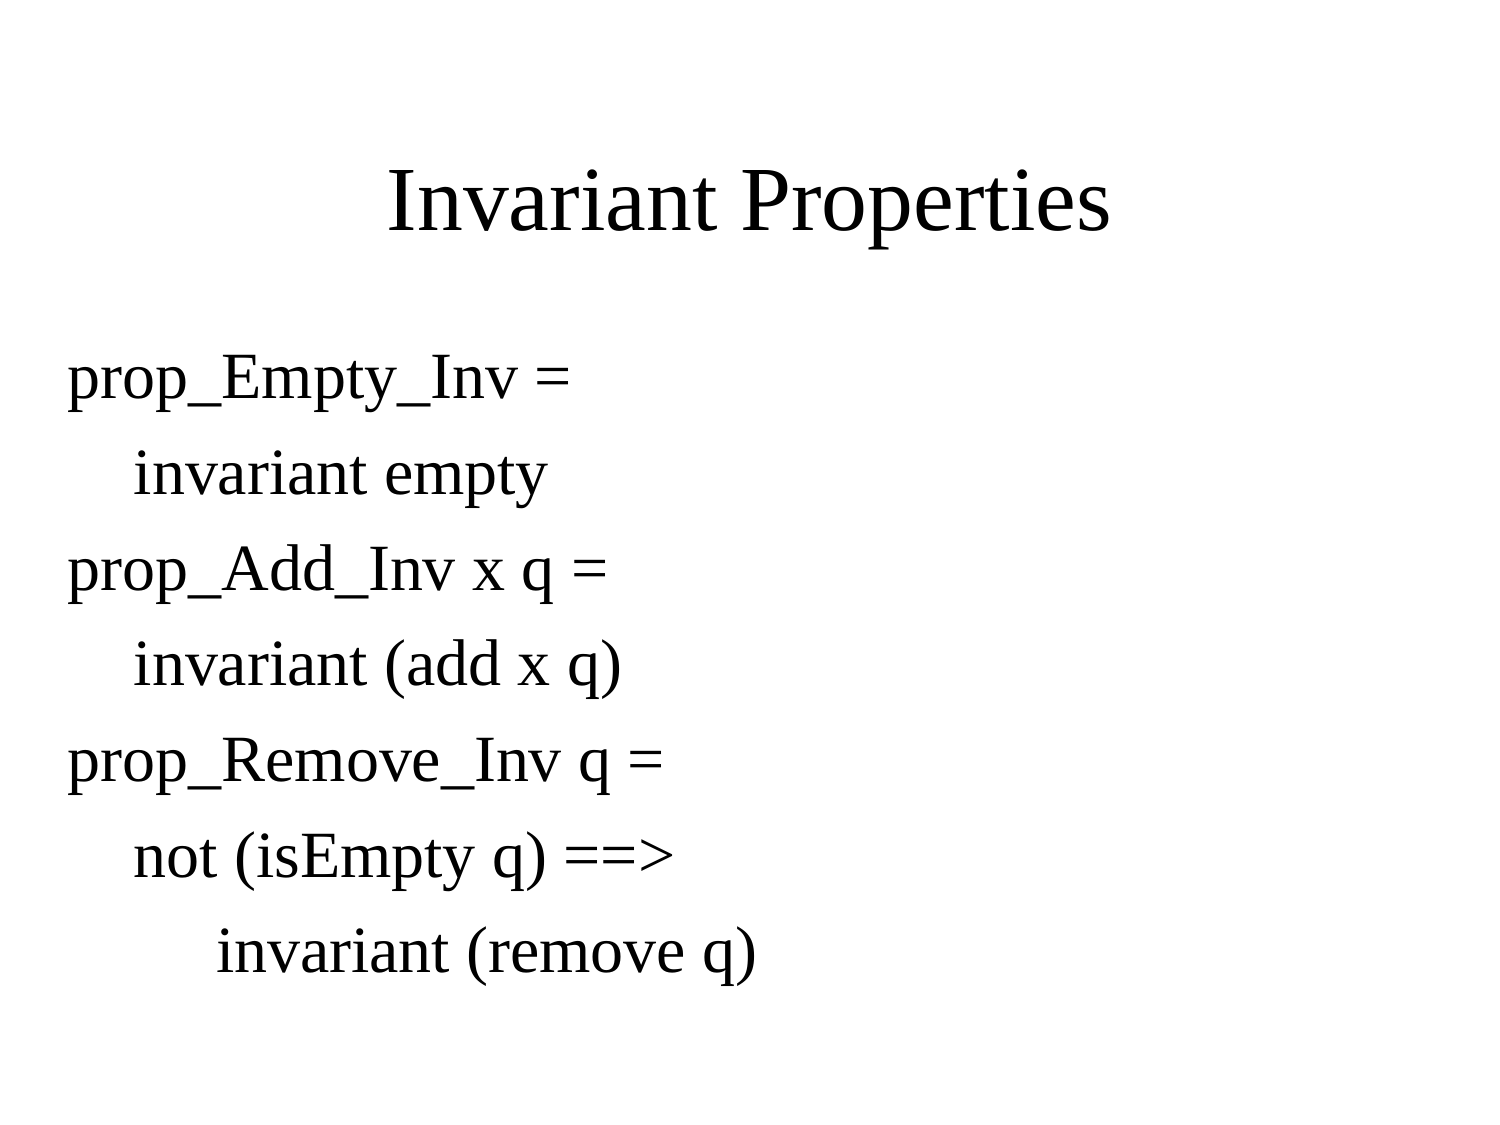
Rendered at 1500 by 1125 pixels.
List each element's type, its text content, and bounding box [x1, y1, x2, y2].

list prop_Empty_Inv = invariant empty prop_Add_Inv x q = invariant (add x q) prop_Remove_Inv q = not (isEmpty q) ==> invariant (remove q) [53, 324, 1500, 1000]
title Invariant Properties [112, 99, 1388, 288]
